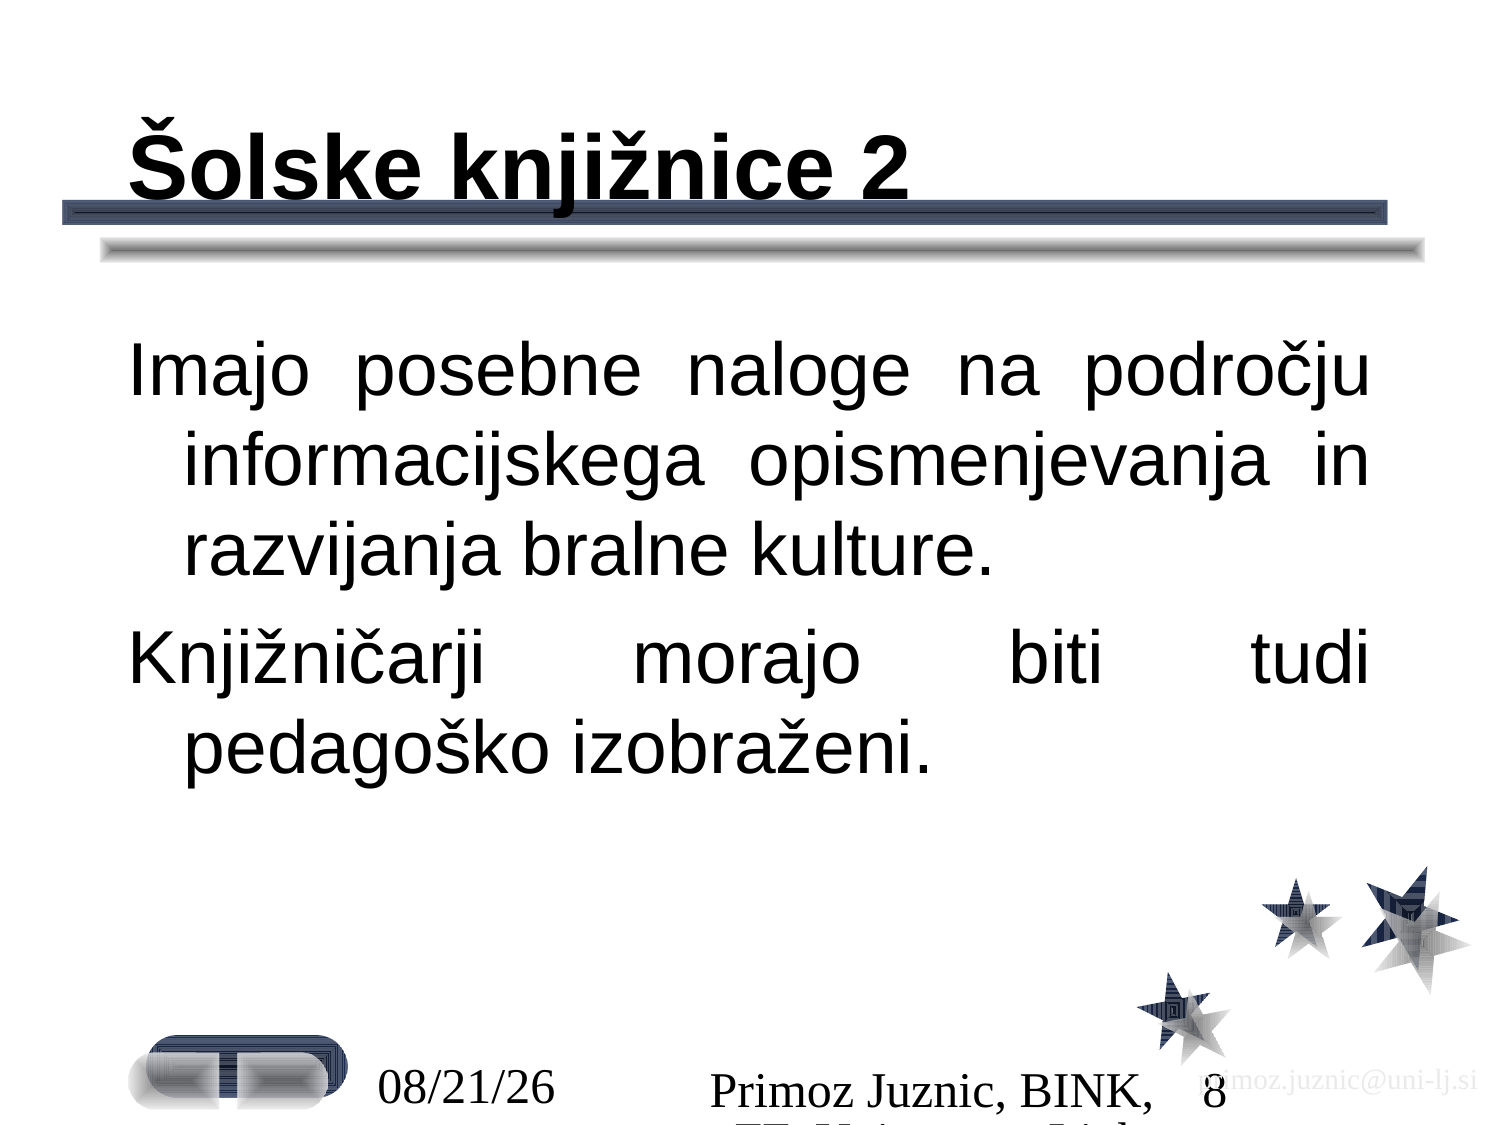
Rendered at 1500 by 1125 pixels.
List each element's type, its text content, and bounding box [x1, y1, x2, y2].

title Šolske knjižnice 2 [112, 37, 1388, 225]
list Imajo posebne naloge na področju informacijskega opismenjevanja in razvijanja bralne kulture. Knjižničarji morajo biti tudi pedagoško izobraženi. [112, 312, 1388, 988]
